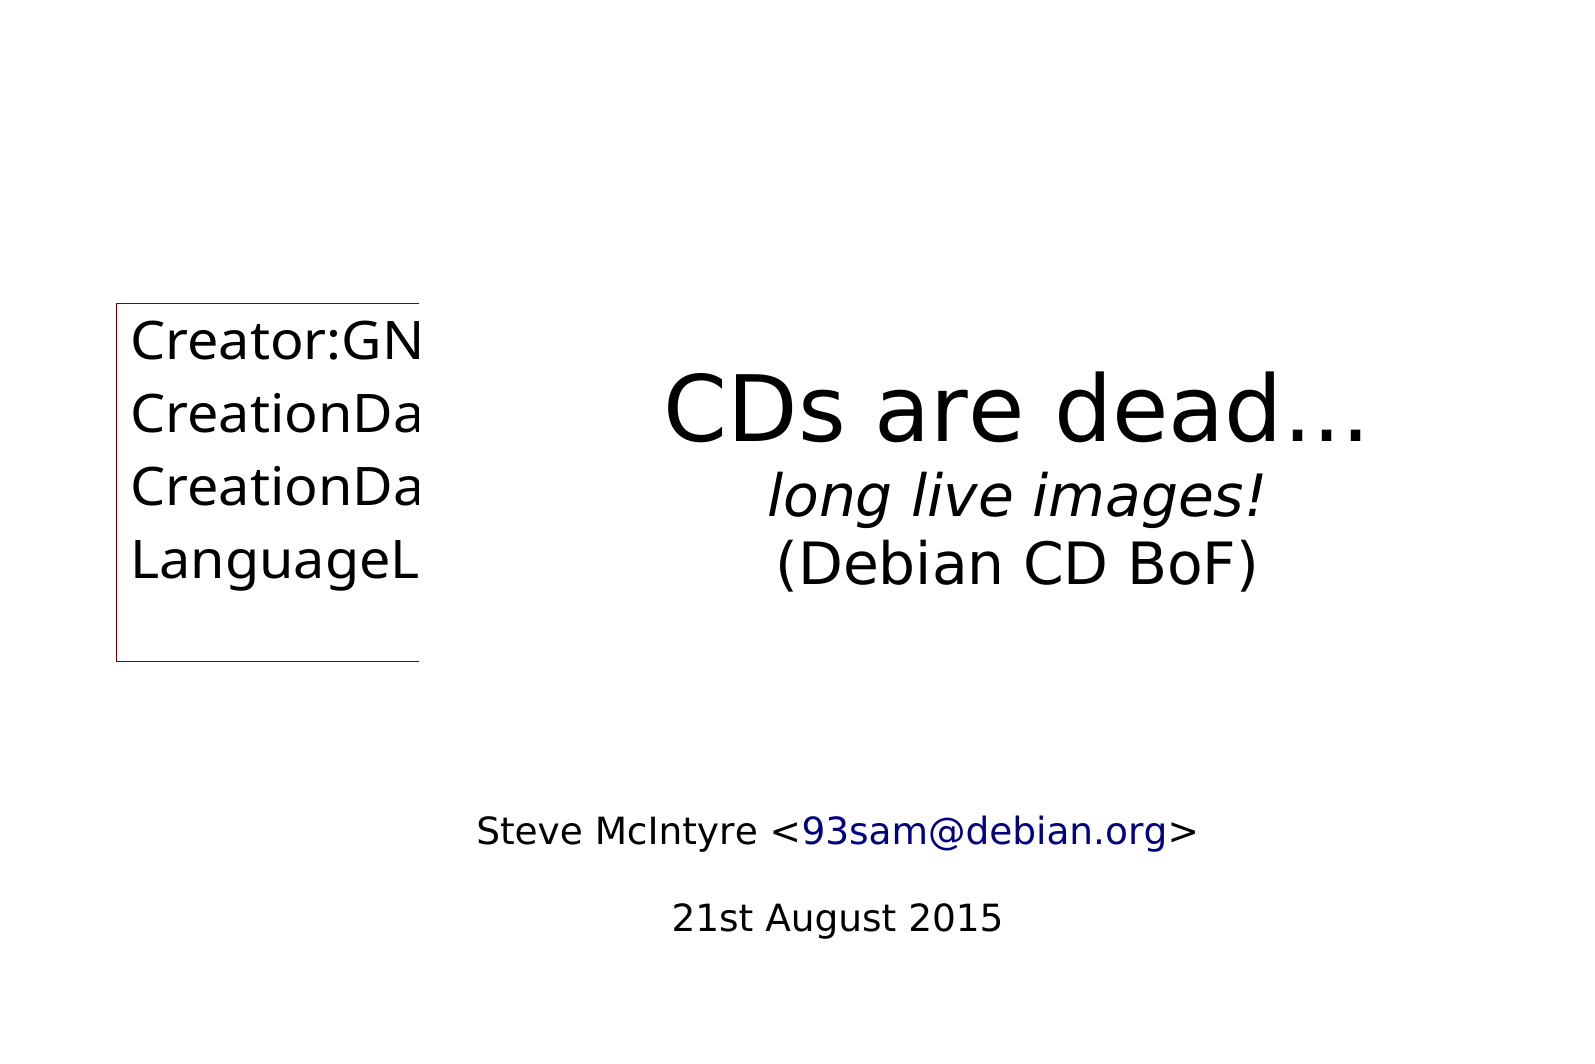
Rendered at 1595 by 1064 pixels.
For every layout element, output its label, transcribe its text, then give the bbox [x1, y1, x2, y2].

subtitle Steve McIntyre <93sam@debian.org> 21st August 2015 [102, 624, 1538, 1064]
title CDs are dead... long live images! (Debian CD BoF) [419, 316, 1595, 638]
picture [112, 300, 419, 662]
